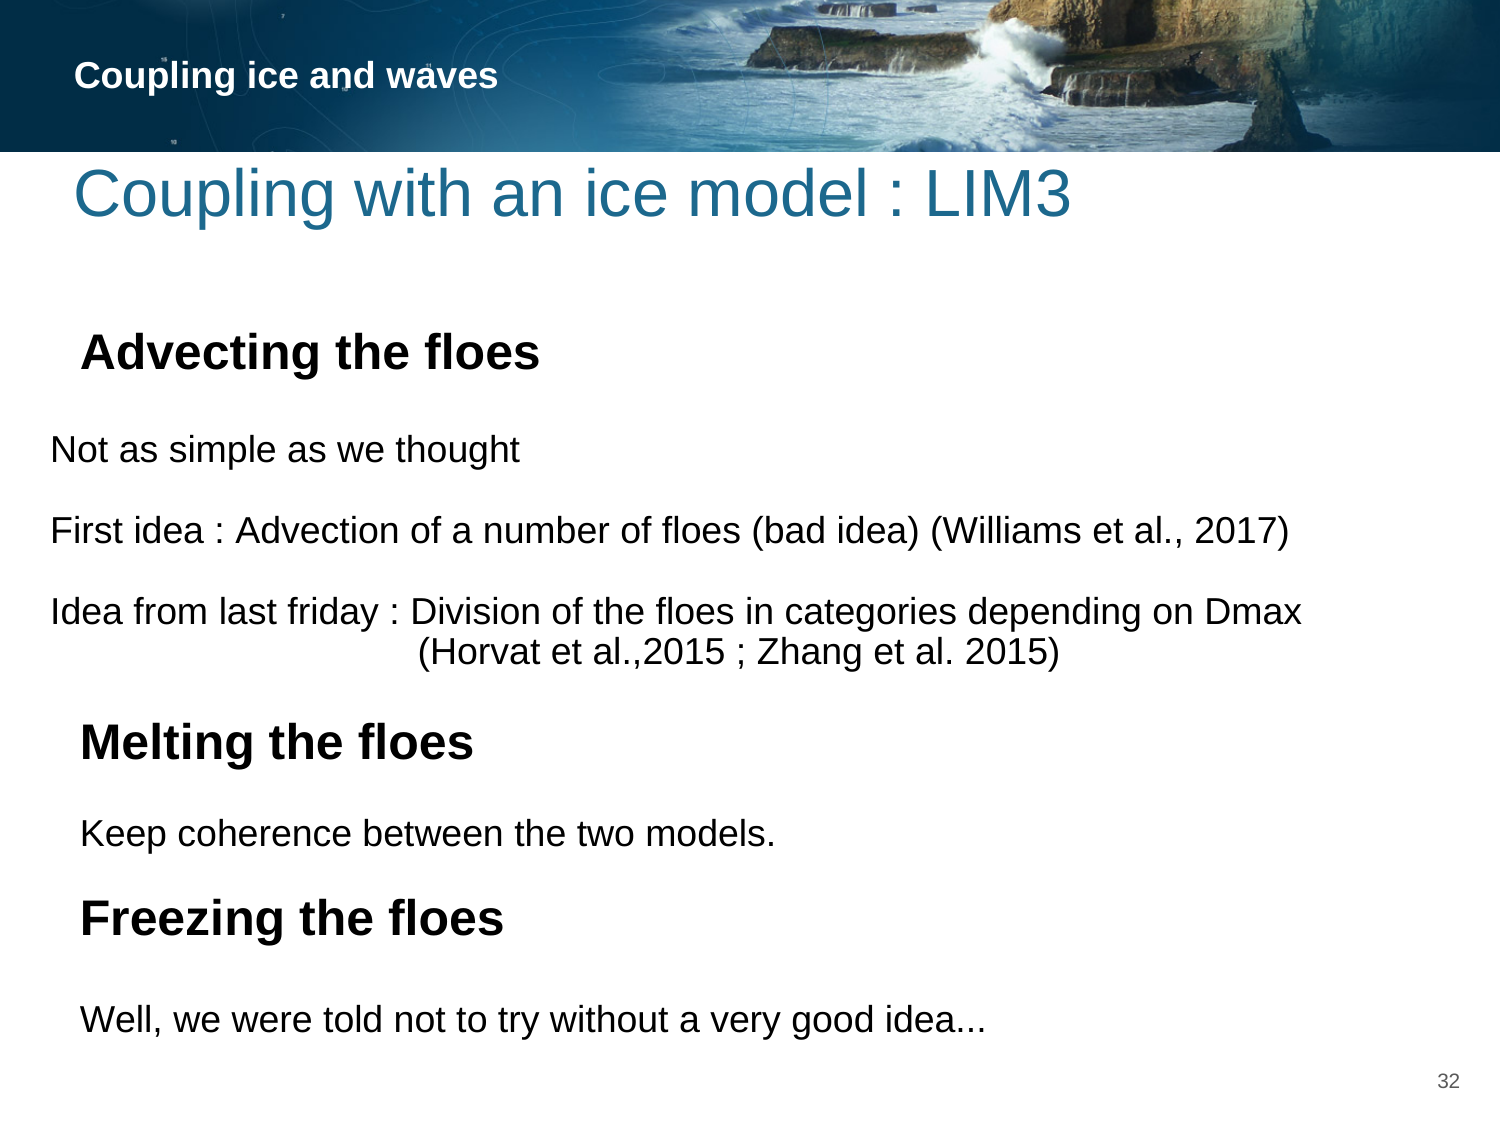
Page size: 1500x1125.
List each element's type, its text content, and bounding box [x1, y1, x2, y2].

title Coupling with an ice model : LIM3 [59, 102, 1418, 278]
text_box Advecting the floes [29, 319, 1329, 422]
text_box Keep coherence between the two models. [29, 806, 1500, 975]
picture [0, 0, 1500, 152]
text_box Not as simple as we thought First idea : Advection of a number of floes (bad idea) (Williams et al., 2017) Idea from last friday : Division of the floes in categories depending on Dmax (Horvat et al.,2015 ; Zhang et al. 2015) [0, 422, 1477, 793]
title Coupling ice and waves [59, 29, 1093, 119]
text_box Freezing the floes Well, we were told not to try without a very good idea... [29, 885, 1329, 1125]
text_box Melting the floes [29, 708, 1329, 806]
